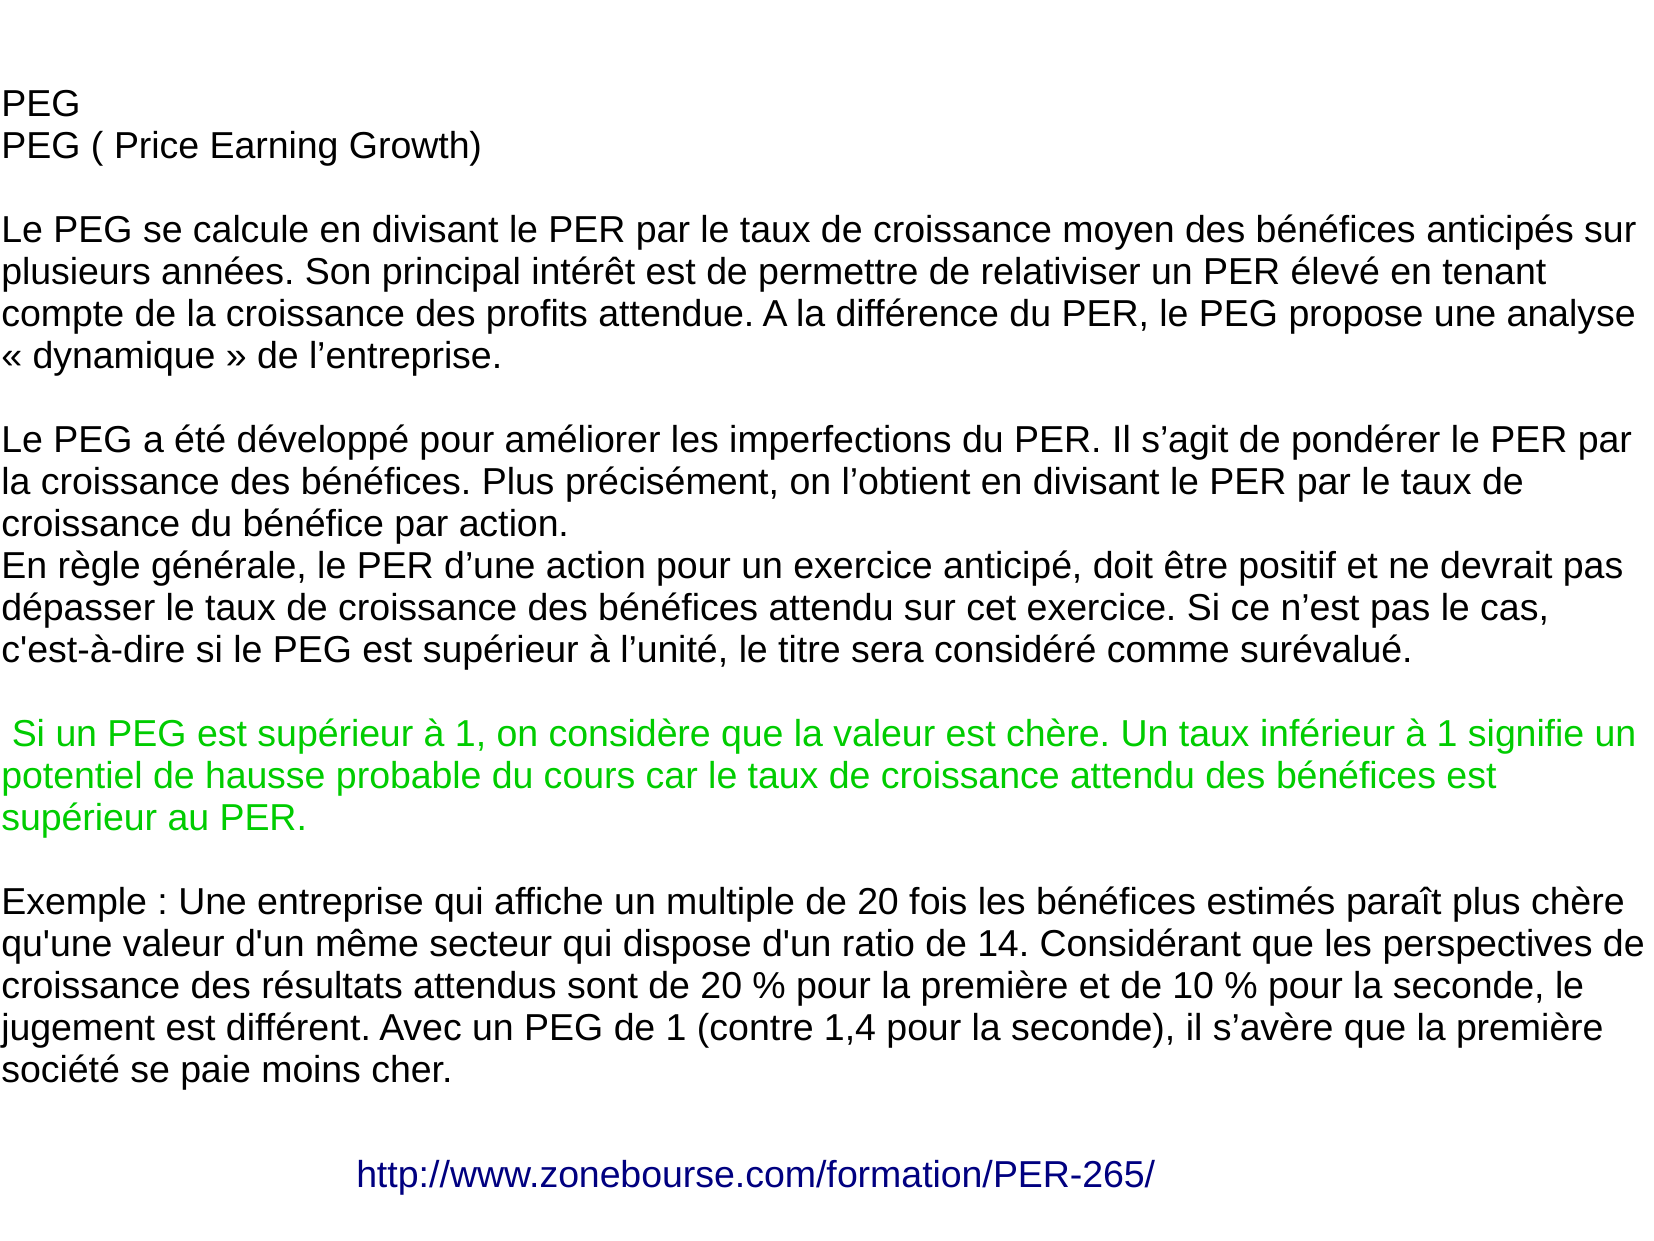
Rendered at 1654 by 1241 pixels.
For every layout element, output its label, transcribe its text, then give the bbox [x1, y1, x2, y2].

text_box PEG PEG ( Price Earning Growth) Le PEG se calcule en divisant le PER par le taux de croissance moyen des bénéfices anticipés sur plusieurs années. Son principal intérêt est de permettre de relativiser un PER élevé en tenant compte de la croissance des profits attendue. A la différence du PER, le PEG propose une analyse « dynamique » de l’entreprise. Le PEG a été développé pour améliorer les imperfections du PER. Il s’agit de pondérer le PER par la croissance des bénéfices. Plus précisément, on l’obtient en divisant le PER par le taux de croissance du bénéfice par action. En règle générale, le PER d’une action pour un exercice anticipé, doit être positif et ne devrait pas dépasser le taux de croissance des bénéfices attendu sur cet exercice. Si ce n’est pas le cas, c'est-à-dire si le PEG est supérieur à l’unité, le titre sera considéré comme surévalué. Si un PEG est supérieur à 1, on considère que la valeur est chère. Un taux inférieur à 1 signifie un potentiel de hausse probable du cours car le taux de croissance attendu des bénéfices est supérieur au PER. Exemple : Une entreprise qui affiche un multiple de 20 fois les bénéfices estimés paraît plus chère qu'une valeur d'un même secteur qui dispose d'un ratio de 14. Considérant que les perspectives de croissance des résultats attendus sont de 20 % pour la première et de 10 % pour la seconde, le jugement est différent. Avec un PEG de 1 (contre 1,4 pour la seconde), il s’avère que la première société se paie moins cher. [0, 74, 1654, 1184]
text_box http://www.zonebourse.com/formation/PER-265/ [341, 1145, 1331, 1205]
